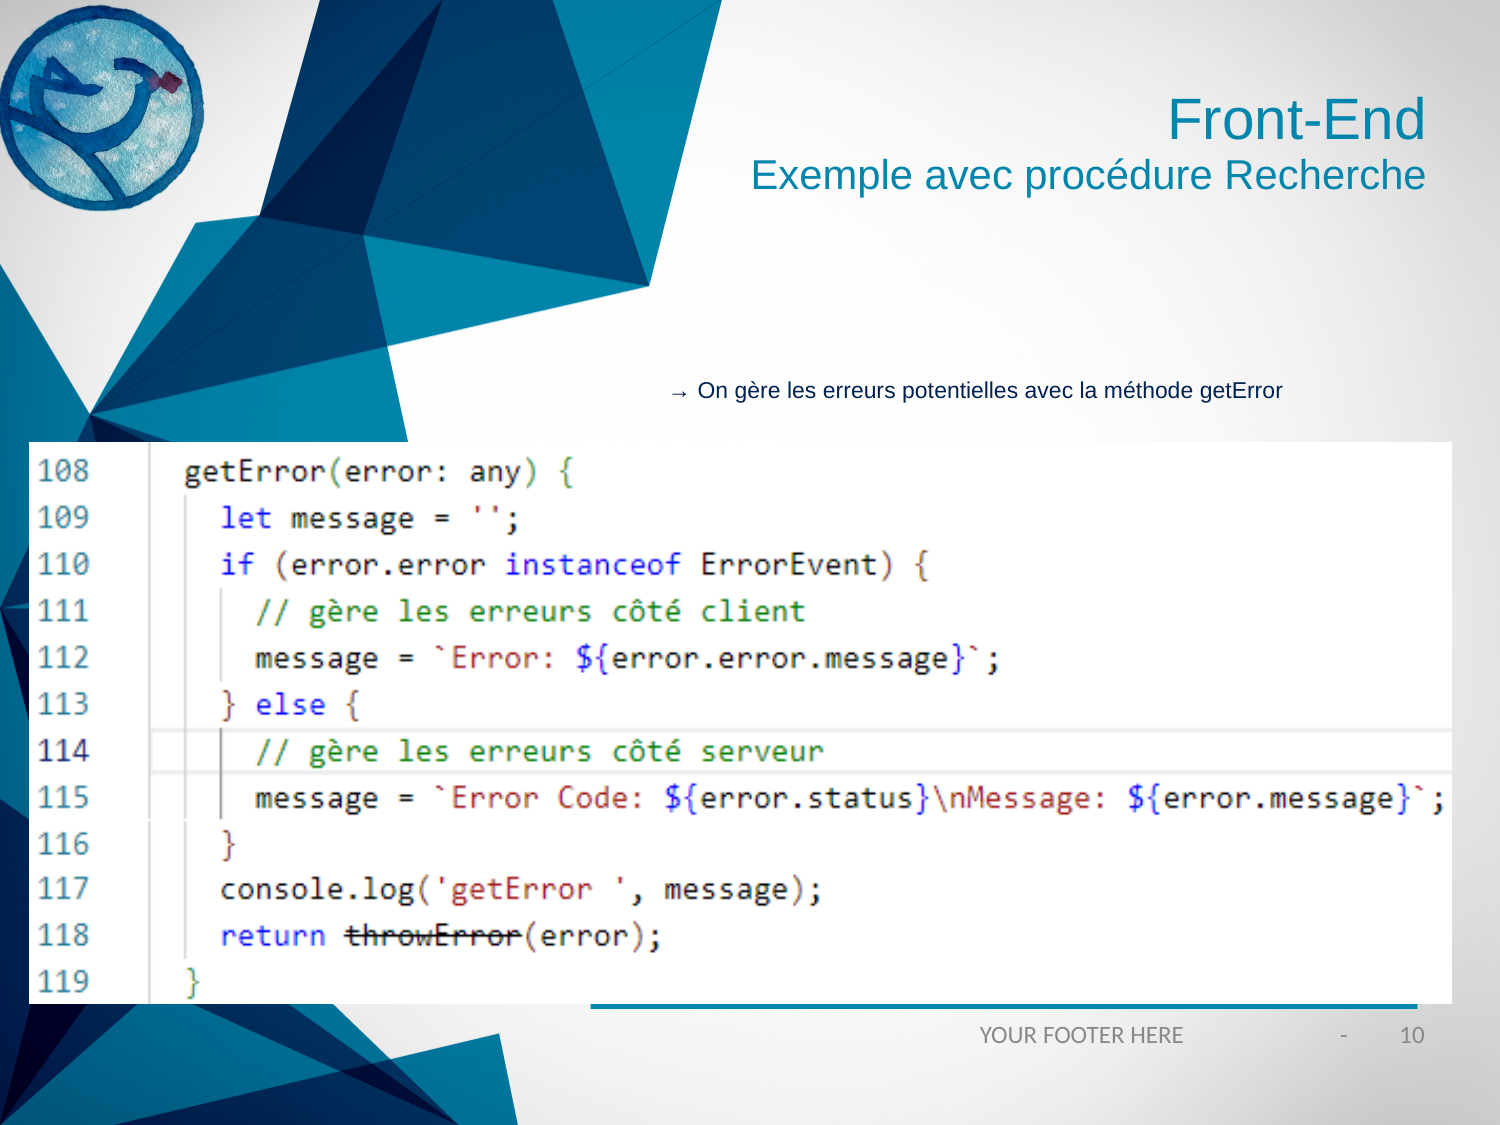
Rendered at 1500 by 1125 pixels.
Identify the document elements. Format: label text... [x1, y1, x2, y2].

picture [0, 0, 1500, 1125]
title Front-End Exemple avec procédure Recherche [710, 48, 1427, 237]
list → On gère les erreurs potentielles avec la méthode getError [590, 323, 1425, 442]
